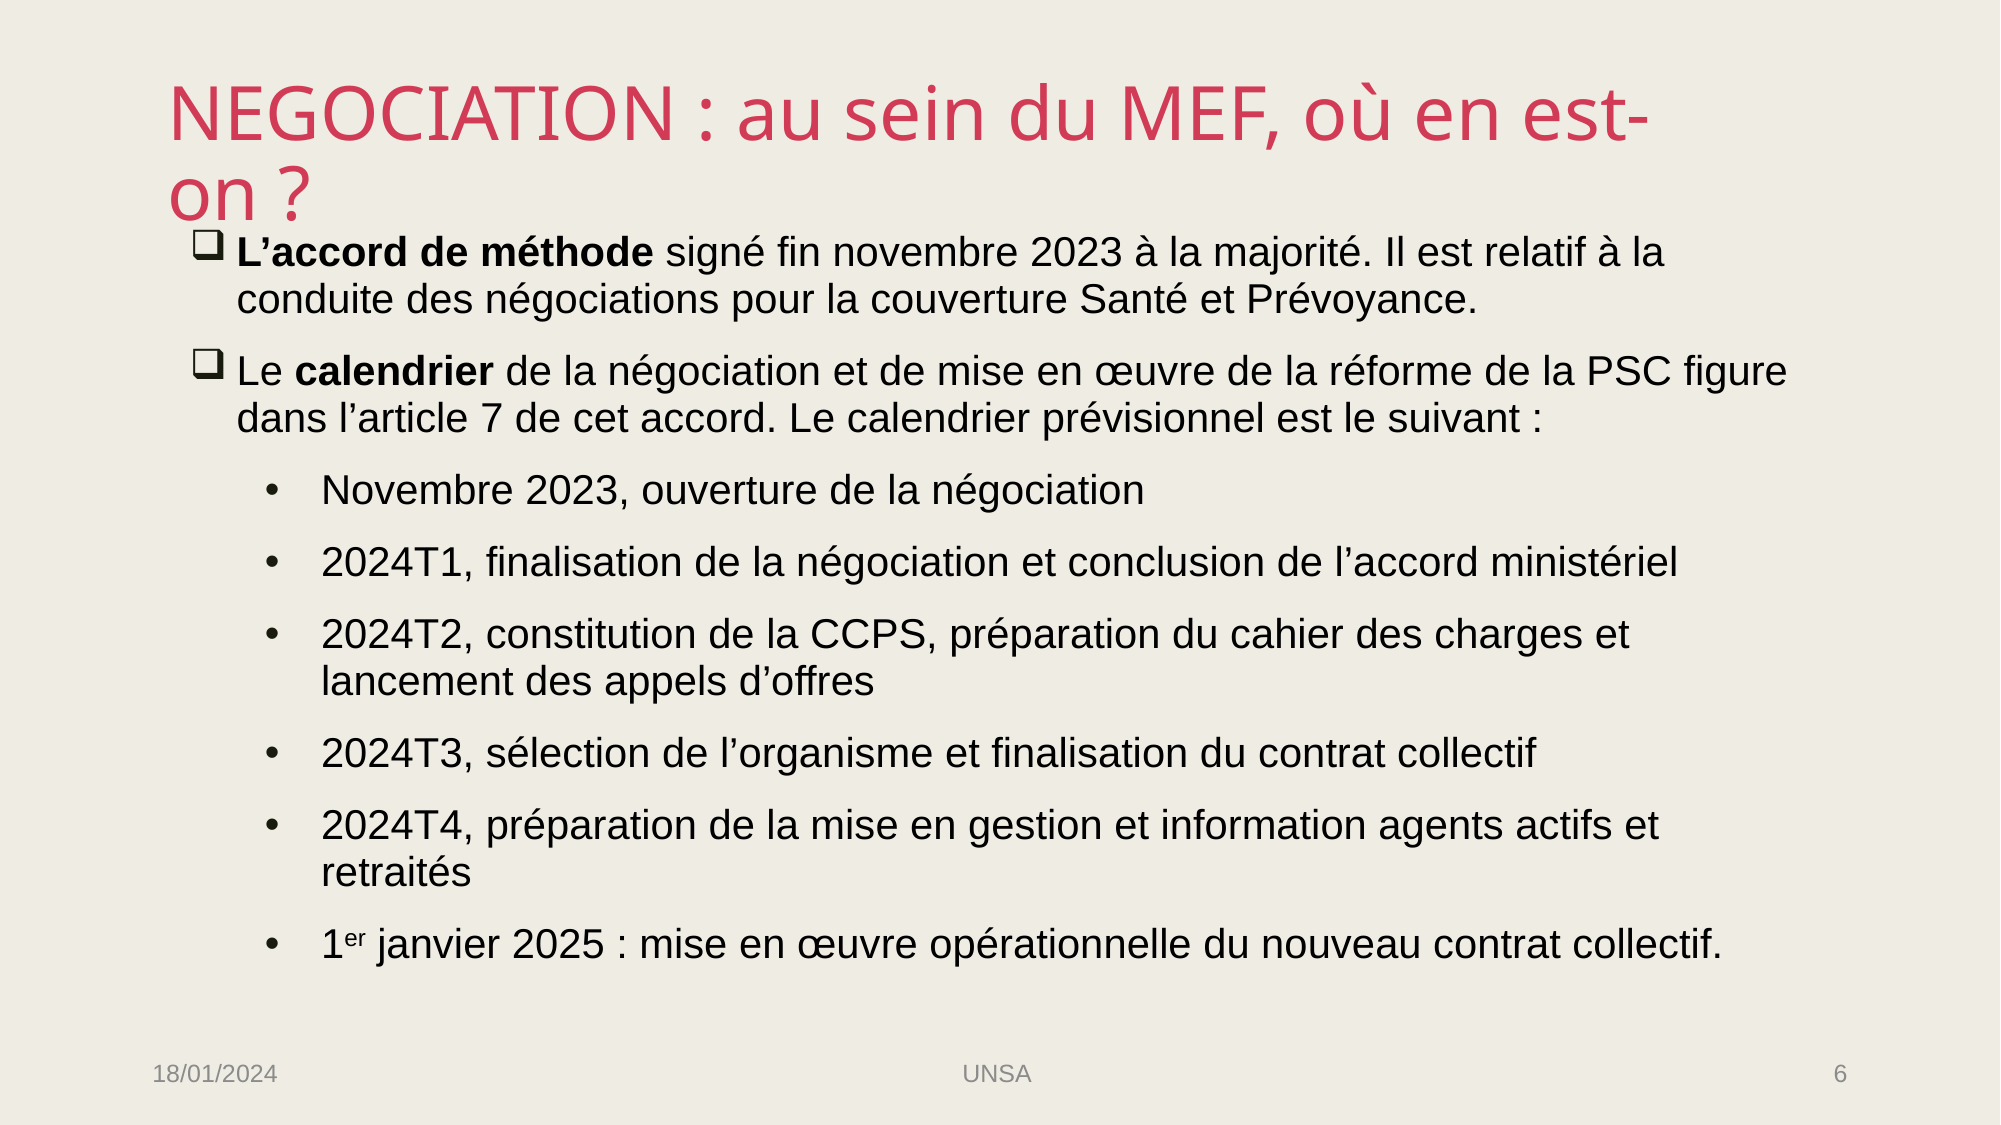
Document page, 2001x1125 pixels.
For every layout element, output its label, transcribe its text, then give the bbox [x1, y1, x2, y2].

footer UNSA [662, 1042, 1338, 1103]
slide_number 18/01/2024 [137, 1042, 588, 1103]
text_box NEGOCIATION : au sein du MEF, où en est-on ? [152, 69, 1728, 188]
slide_number <numéro> [1412, 1042, 1863, 1103]
text_box L’accord de méthode signé fin novembre 2023 à la majorité. Il est relatif à la conduite des négociations pour la couverture Santé et Prévoyance. Le calendrier de la négociation et de mise en œuvre de la réforme de la PSC figure dans l’article 7 de cet accord. Le calendrier prévisionnel est le suivant : Novembre 2023, ouverture de la négociation 2024T1, finalisation de la négociation et conclusion de l’accord ministériel 2024T2, constitution de la CCPS, préparation du cahier des charges et lancement des appels d’offres 2024T3, sélection de l’organisme et finalisation du contrat collectif 2024T4, préparation de la mise en gestion et information agents actifs et retraités 1er janvier 2025 : mise en œuvre opérationnelle du nouveau contrat collectif. [174, 221, 1828, 1024]
